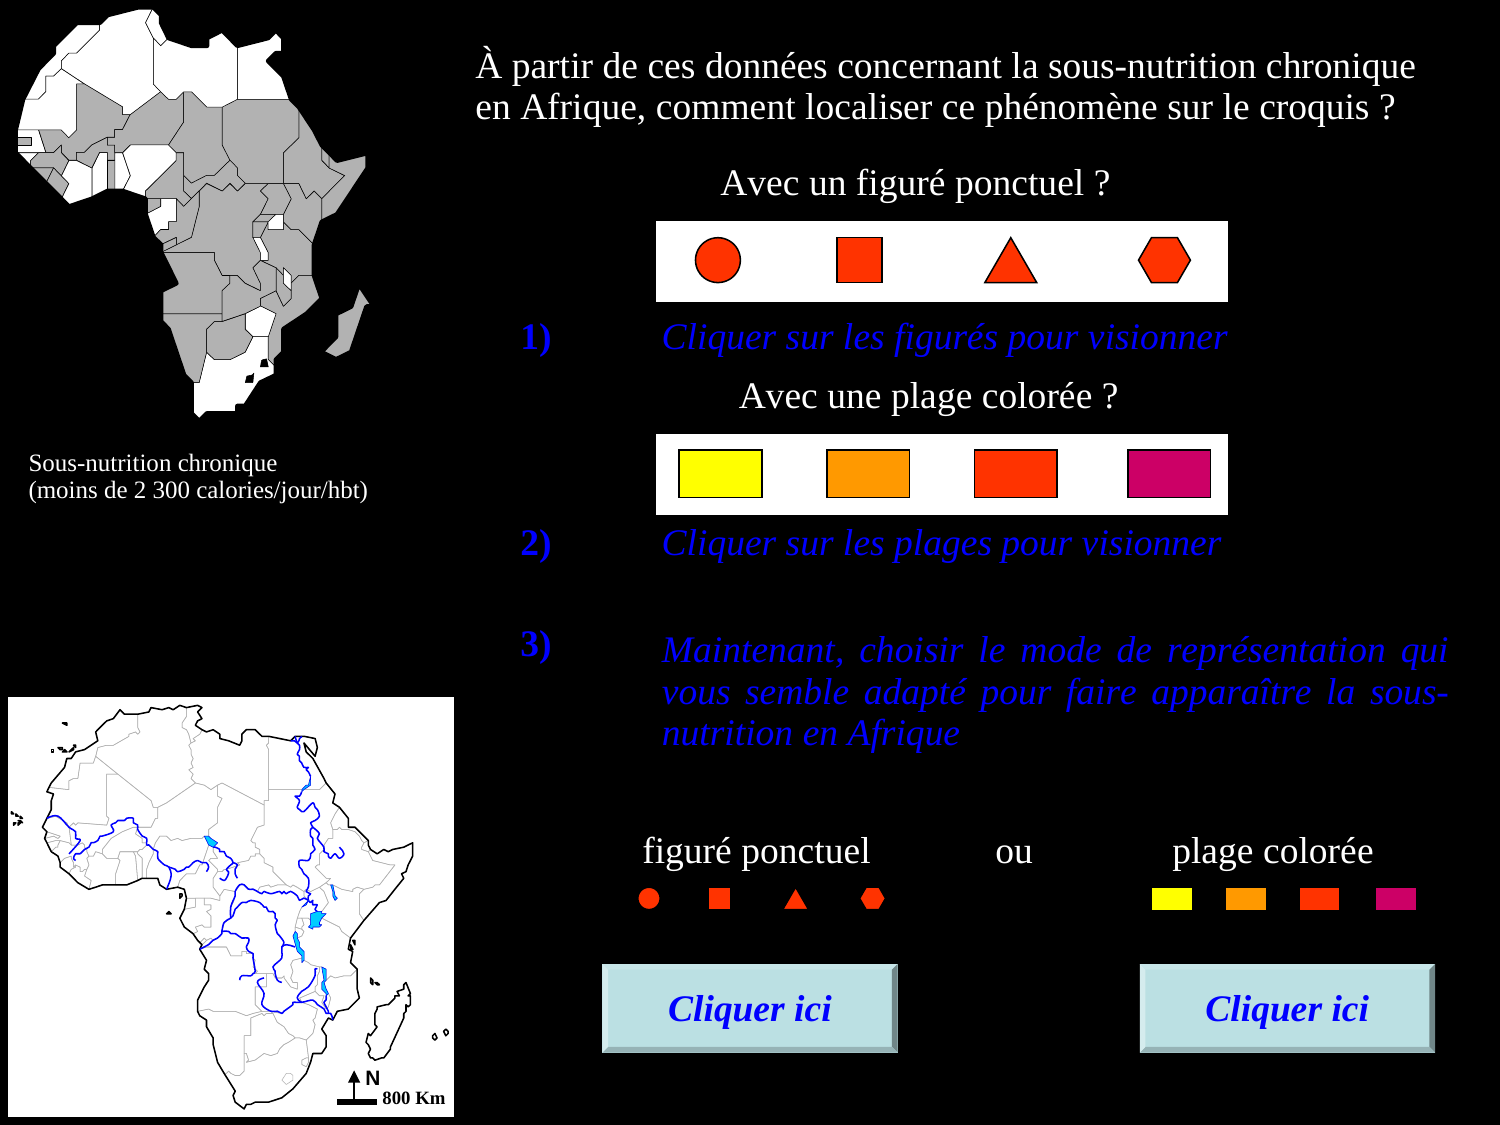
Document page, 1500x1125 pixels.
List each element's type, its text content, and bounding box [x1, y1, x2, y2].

text_box 800 Km [367, 1080, 461, 1117]
text_box 3) [505, 615, 567, 673]
text_box Cliquer ici [1146, 970, 1429, 1046]
text_box [782, 887, 809, 910]
text_box [18, 10, 365, 417]
text_box figuré ponctuel [627, 822, 887, 880]
text_box 2) [505, 514, 567, 572]
text_box [368, 985, 409, 1058]
text_box [1151, 887, 1193, 911]
text_box [321, 283, 374, 360]
text_box [7, 696, 455, 1118]
text_box Sous-nutrition chronique (moins de 2 300 calories/jour/hbt) [13, 441, 384, 513]
text_box [1298, 887, 1341, 911]
text_box [859, 887, 886, 910]
text_box [1225, 887, 1267, 911]
text_box [708, 887, 732, 910]
text_box À partir de ces données concernant la sous-nutrition chronique en Afrique, comment localiser ce phénomène sur le croquis ? [460, 36, 1465, 136]
text_box [637, 887, 661, 910]
text_box plage colorée [1157, 822, 1389, 880]
text_box Avec une plage colorée ? [724, 367, 1135, 425]
text_box 1) [505, 308, 567, 366]
text_box [655, 432, 1229, 514]
text_box Maintenant, choisir le mode de représentation qui vous semble adapté pour faire apparaître la sous-nutrition en Afrique [647, 621, 1465, 762]
text_box Cliquer sur les figurés pour visionner [646, 308, 1244, 366]
text_box Avec un figuré ponctuel ? [705, 153, 1127, 211]
text_box N [350, 1058, 396, 1098]
text_box Cliquer ici [609, 970, 891, 1046]
text_box [1375, 887, 1417, 911]
text_box [655, 220, 1229, 303]
text_box ou [980, 822, 1048, 880]
text_box Cliquer sur les plages pour visionner [646, 514, 1237, 572]
